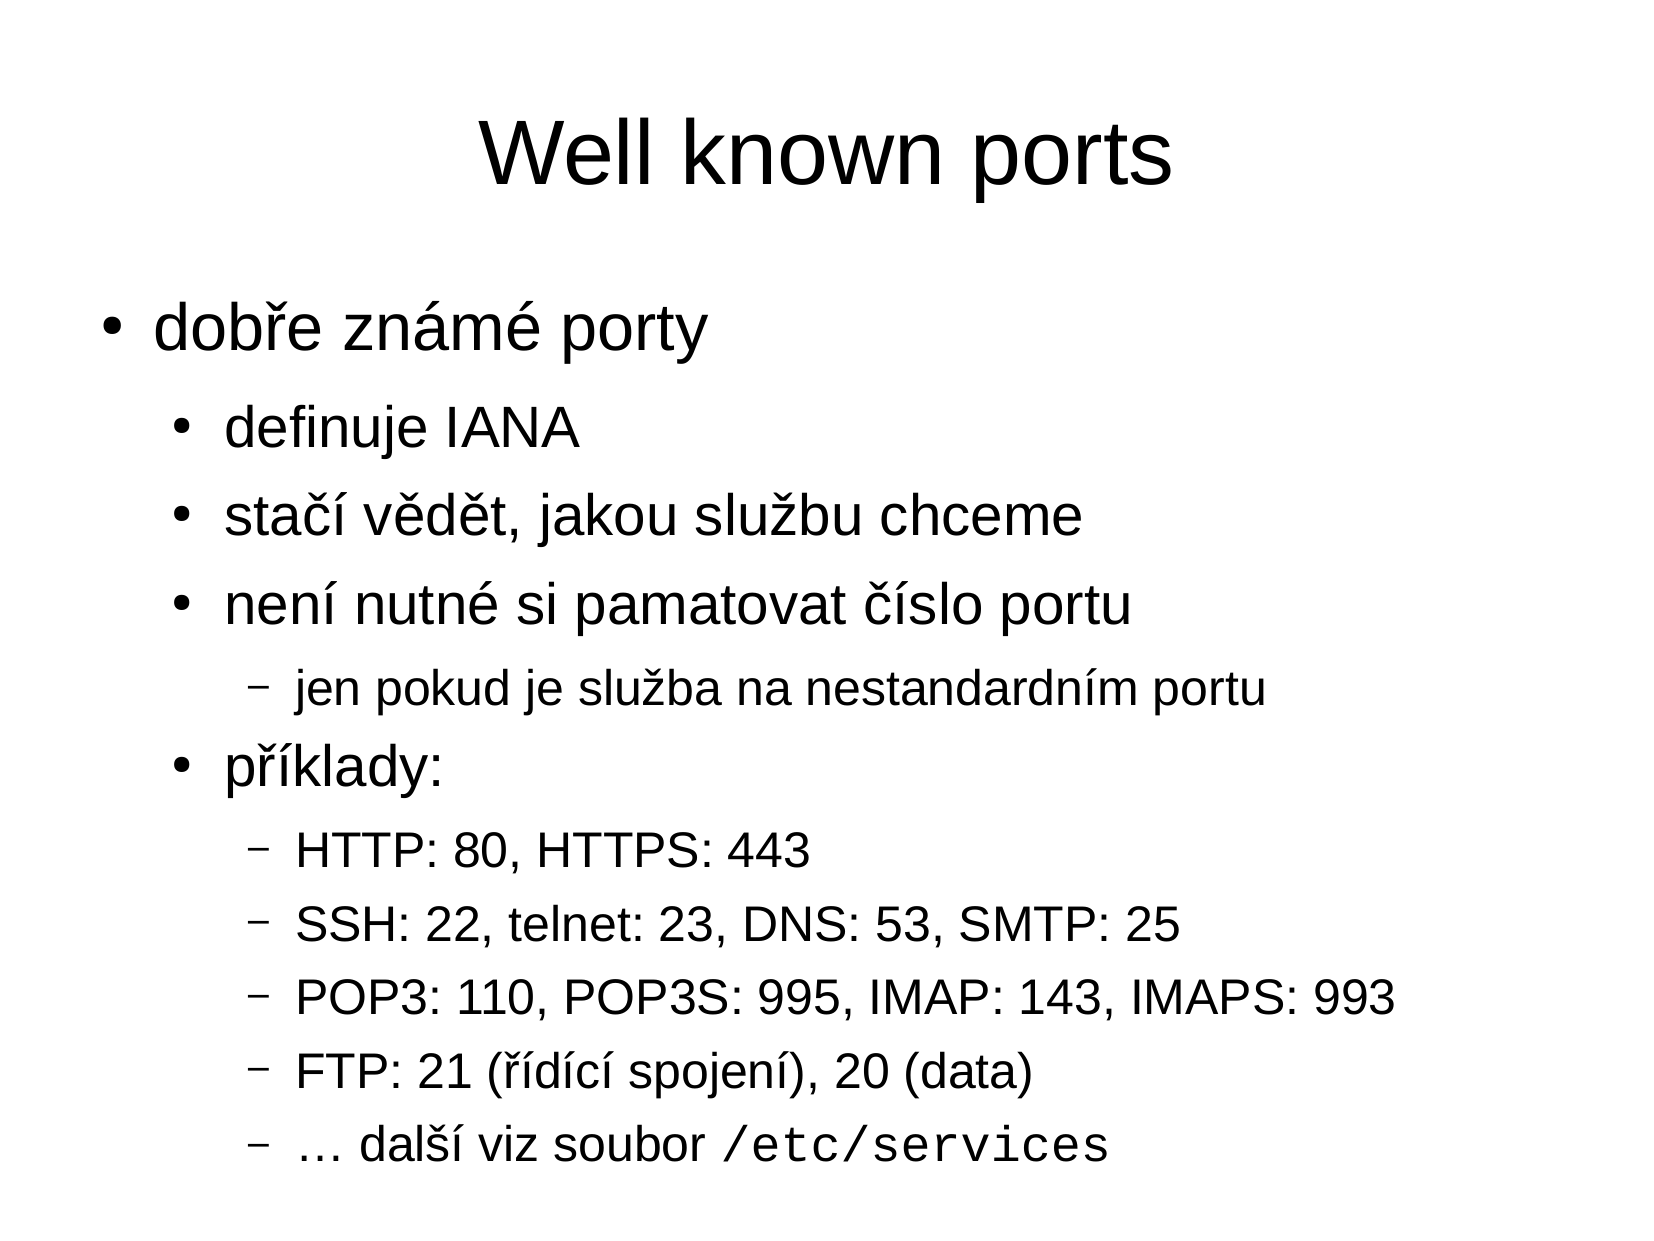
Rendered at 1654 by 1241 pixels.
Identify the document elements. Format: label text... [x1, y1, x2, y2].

title Well known ports [82, 49, 1571, 257]
list dobře známé porty definuje IANA stačí vědět, jakou službu chceme není nutné si pamatovat číslo portu jen pokud je služba na nestandardním portu příklady: HTTP: 80, HTTPS: 443 SSH: 22, telnet: 23, DNS: 53, SMTP: 25 POP3: 110, POP3S: 995, IMAP: 143, IMAPS: 993 FTP: 21 (řídící spojení), 20 (data) … další viz soubor /etc/services [82, 290, 1571, 1177]
